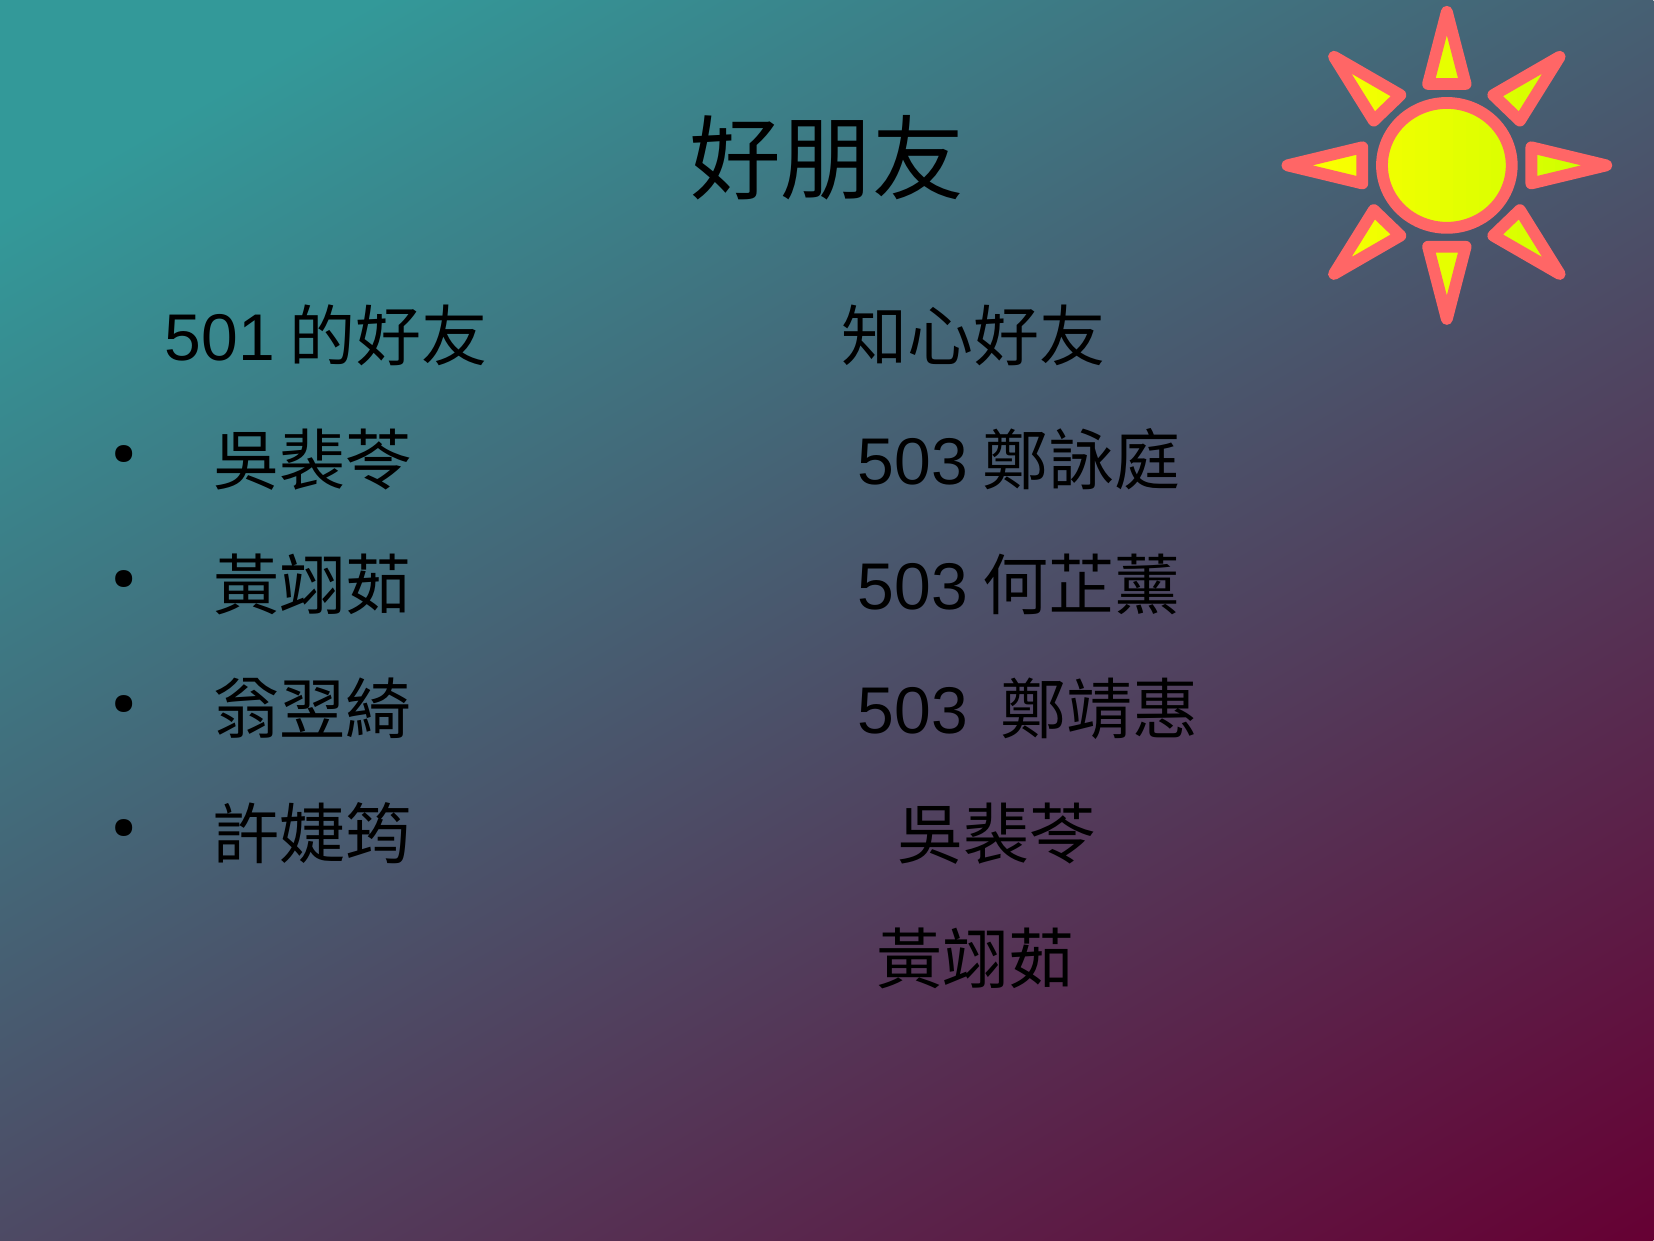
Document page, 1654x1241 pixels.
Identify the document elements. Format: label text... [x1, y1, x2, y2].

text_box [1493, 56, 1560, 121]
text_box [1428, 246, 1466, 319]
text_box [1493, 210, 1560, 274]
text_box [1428, 11, 1466, 84]
text_box [1334, 210, 1401, 274]
list 501的好友 知心好友 吳裴苓 503鄭詠庭 黃翊茹 503何芷薰 翁翌綺 503 鄭靖惠 許婕筠 吳裴苓 黃翊茹 [94, 283, 1583, 1003]
title 好朋友 [82, 49, 1571, 257]
text_box [1287, 147, 1363, 184]
text_box [1531, 147, 1607, 184]
text_box [1334, 56, 1401, 121]
text_box [1382, 102, 1512, 228]
